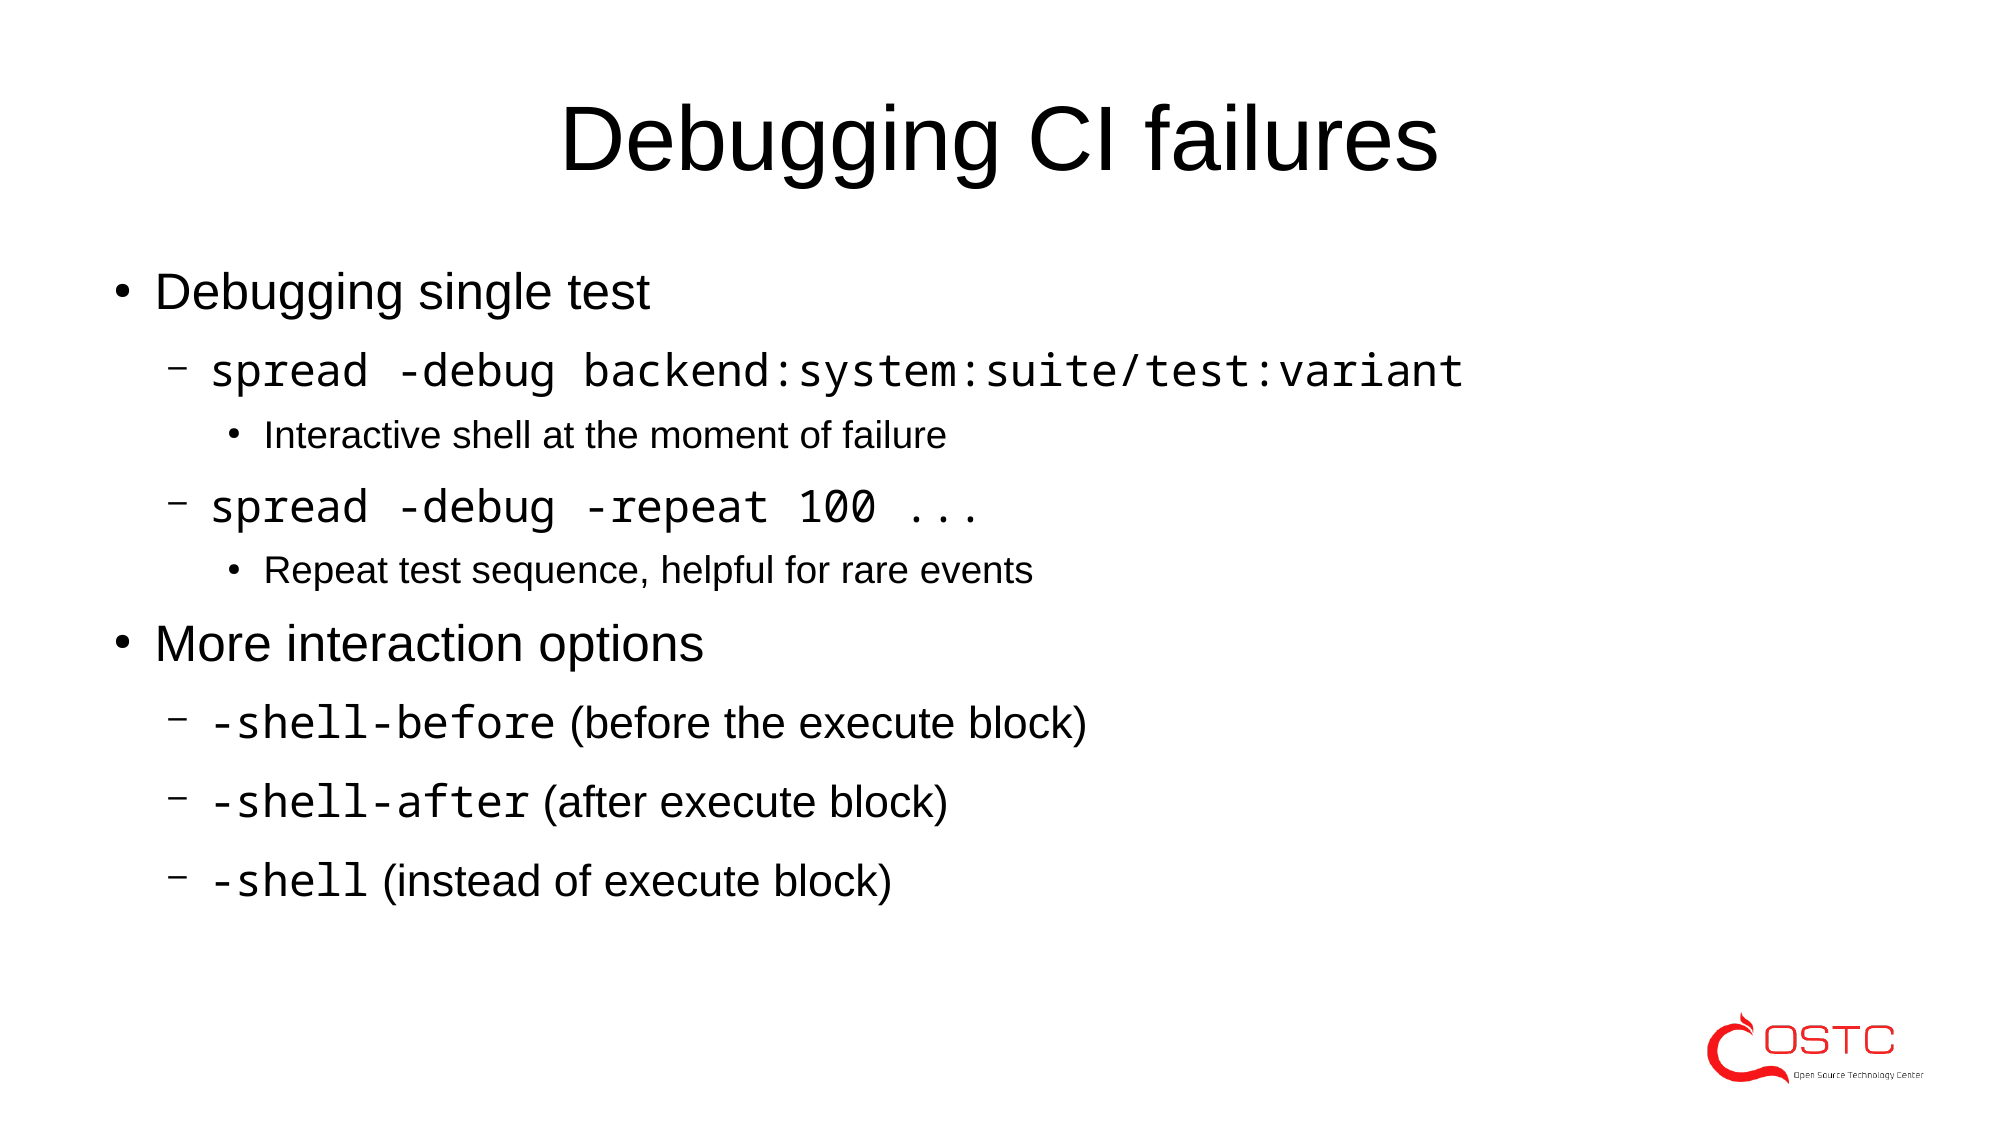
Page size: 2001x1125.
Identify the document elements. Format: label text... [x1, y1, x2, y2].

title Debugging CI failures [100, 44, 1901, 233]
picture [1643, 933, 2001, 1125]
list Debugging single test spread -debug backend:system:suite/test:variant Interactive shell at the moment of failure spread -debug -repeat 100 ... Repeat test sequence, helpful for rare events More interaction options -shell-before (before the execute block) -shell-after (after execute block) -shell (instead of execute block) [100, 263, 1901, 916]
